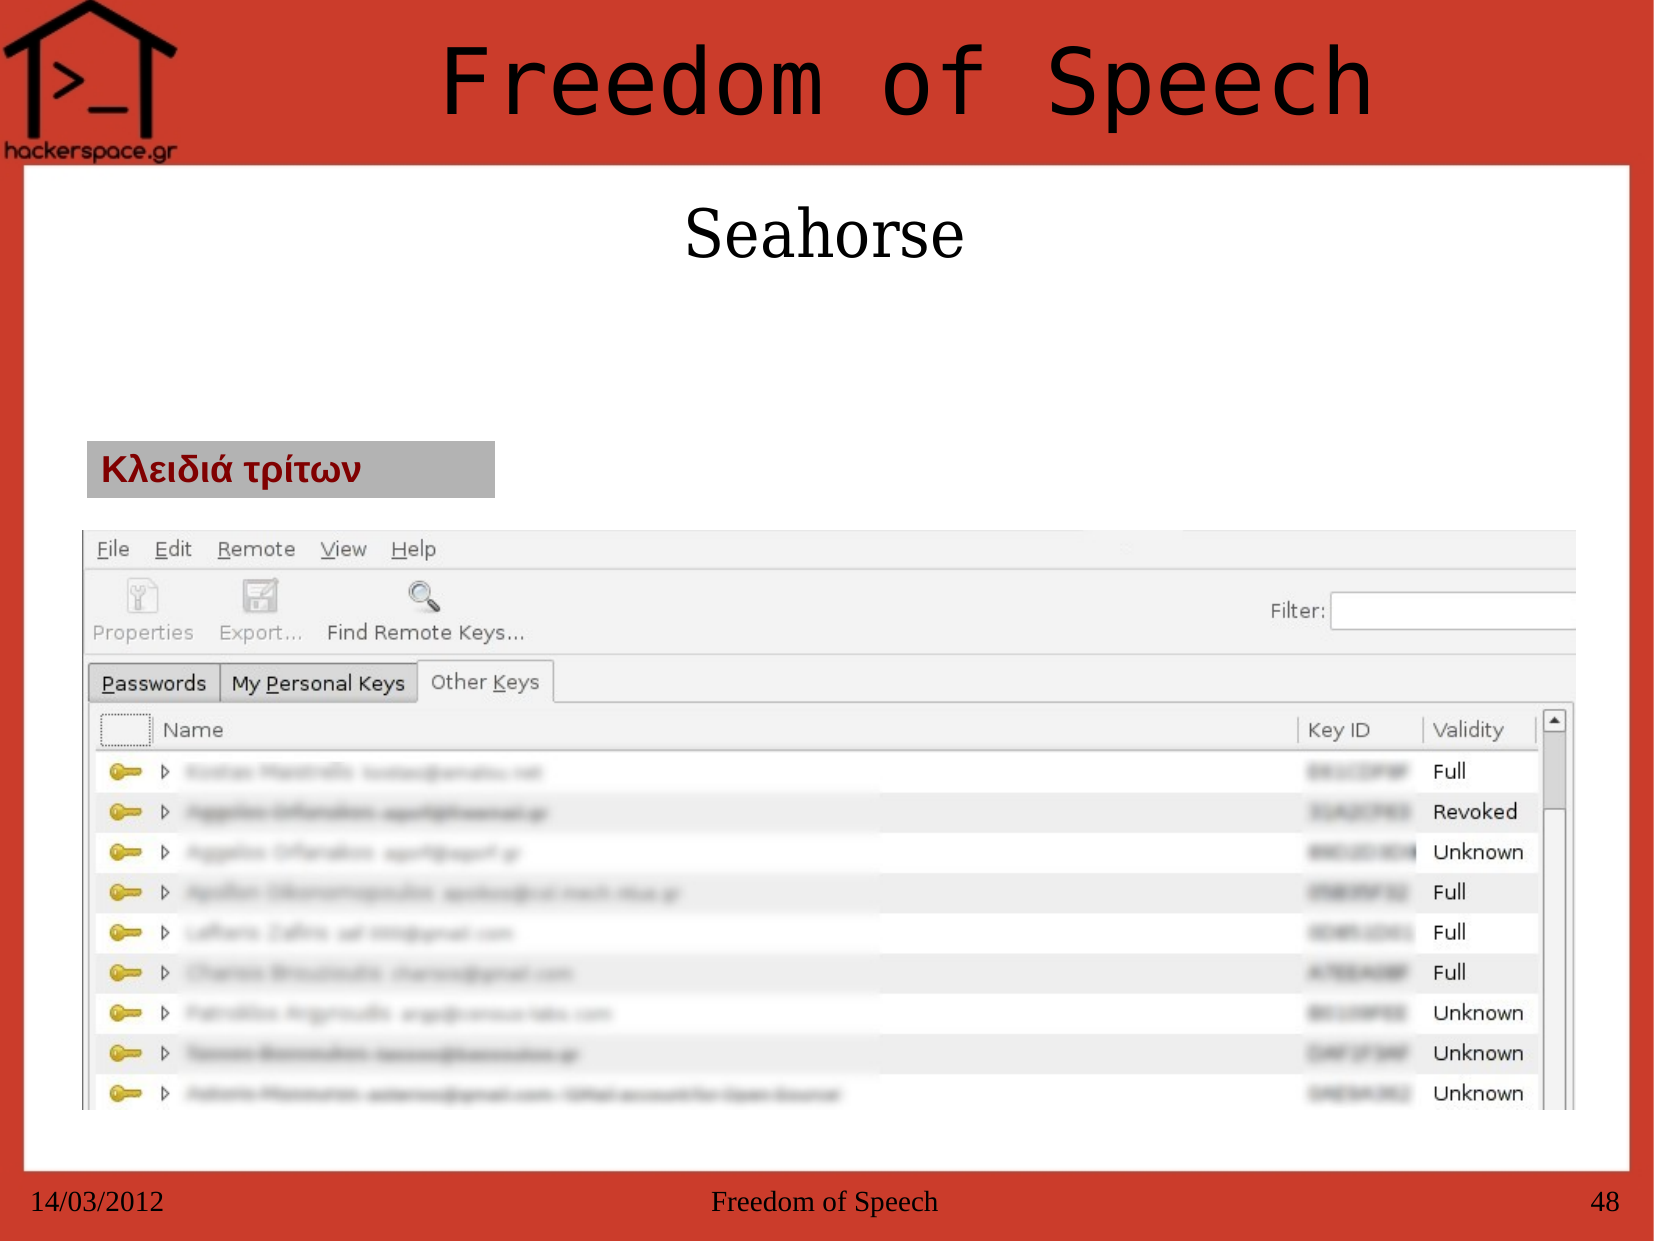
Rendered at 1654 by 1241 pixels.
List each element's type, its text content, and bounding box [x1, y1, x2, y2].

title Freedom of Speech [195, 15, 1621, 151]
table_header Κλειδιά τρίτων [87, 441, 495, 498]
picture [0, 0, 1654, 1241]
list Seahorse [60, 195, 1591, 1141]
